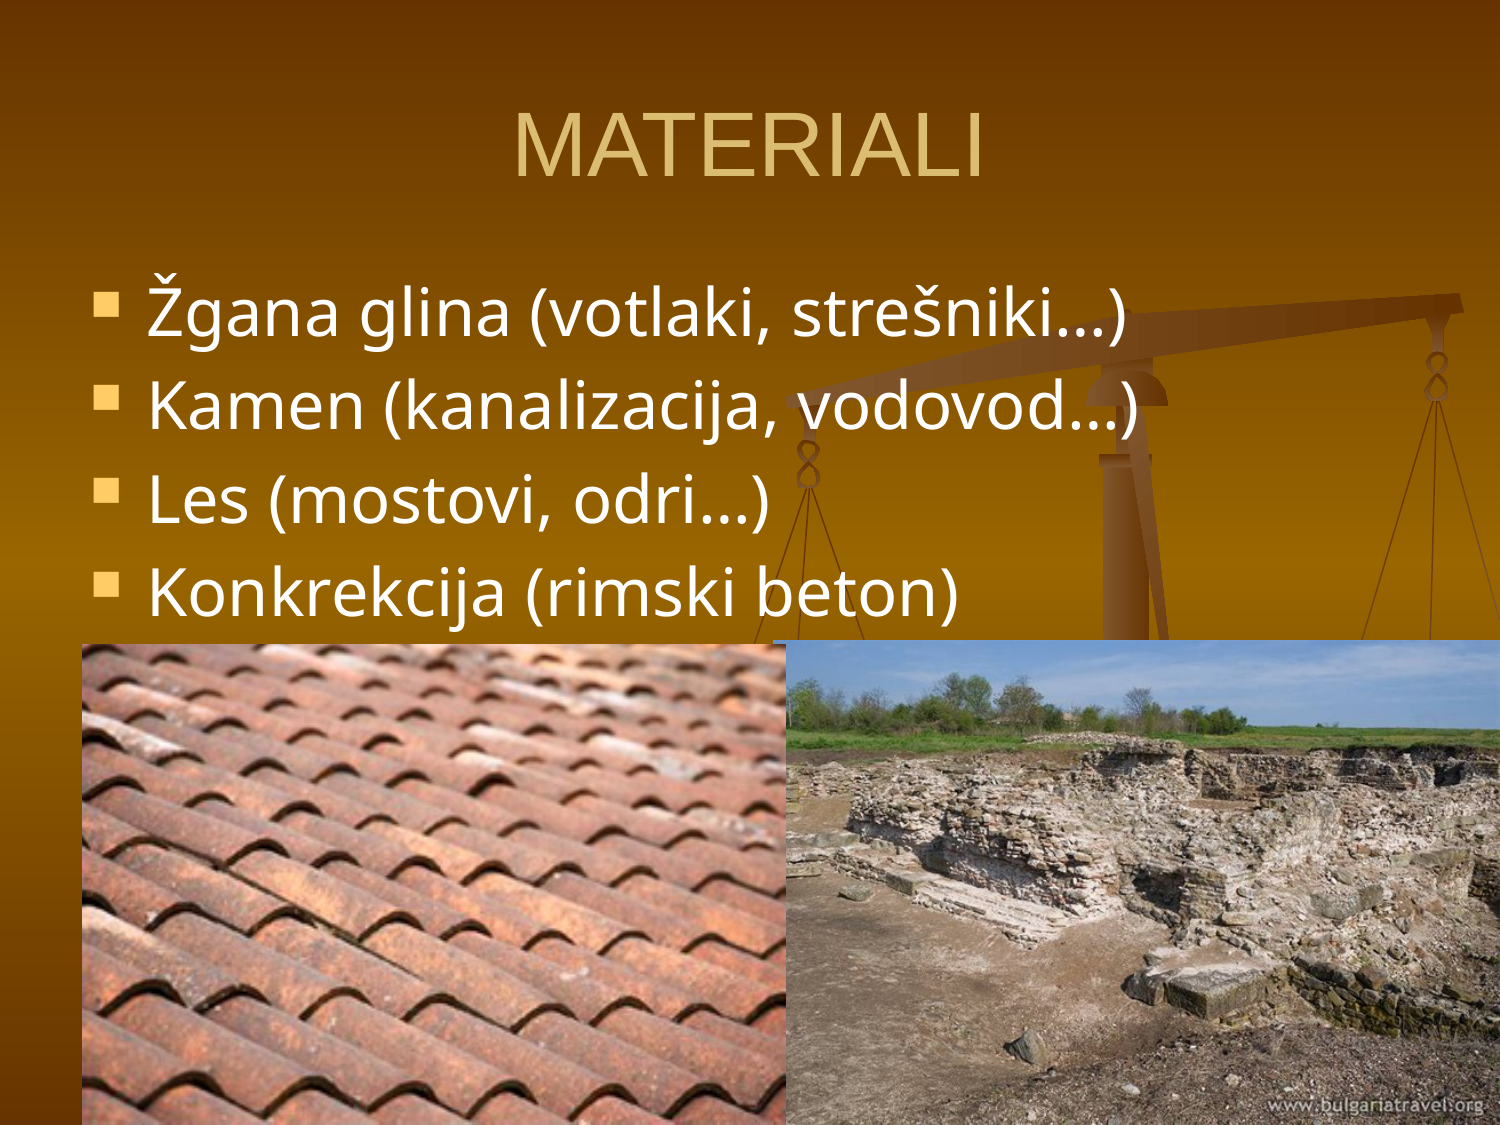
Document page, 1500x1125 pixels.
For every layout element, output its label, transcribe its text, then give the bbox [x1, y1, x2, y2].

list Žgana glina (votlaki, strešniki…) Kamen (kanalizacija, vodovod…) Les (mostovi, odri…) Konkrekcija (rimski beton) [75, 262, 1425, 1006]
title MATERIALI [75, 45, 1425, 234]
picture [82, 640, 1500, 1125]
